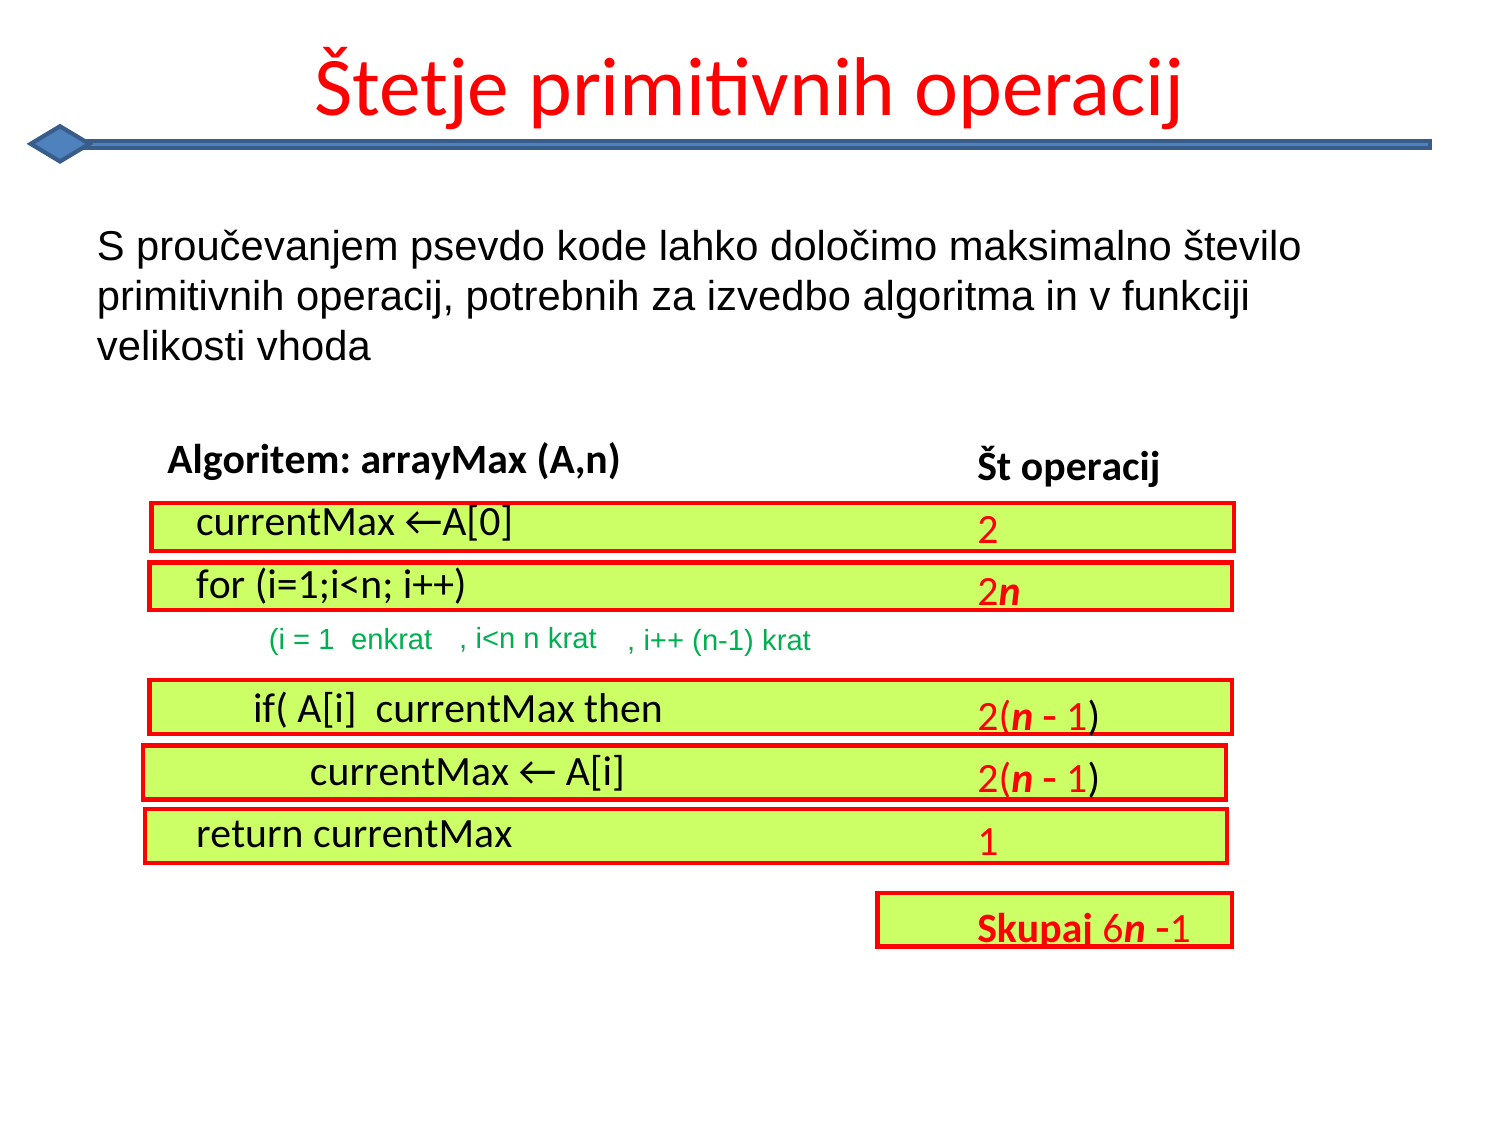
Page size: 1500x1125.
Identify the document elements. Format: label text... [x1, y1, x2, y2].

text_box Algoritem: arrayMax (A,n) currentMax ←A[0] for (i=1;i<n; i++) if( A[i] currentMax then currentMax ← A[i] return currentMax [152, 423, 679, 927]
text_box [877, 892, 962, 947]
text_box [142, 745, 152, 800]
text_box [679, 562, 962, 610]
text_box , i++ (n-1) krat [612, 613, 827, 665]
text_box , i<n n krat [444, 611, 612, 663]
text_box S proučevanjem psevdo kode lahko določimo maksimalno število primitivnih operacij, potrebnih za izvedbo algoritma in v funkciji velikosti vhoda [82, 210, 1419, 377]
text_box [144, 809, 152, 863]
text_box Št operacij 2 2n 2(n  1) 2(n  1) 1 Skupaj 6n 1 [962, 431, 1373, 959]
title Štetje primitivnih operacij [75, 23, 1426, 141]
text_box [679, 680, 962, 735]
text_box [679, 503, 962, 551]
text_box (i = 1 enkrat [253, 612, 448, 664]
text_box [679, 745, 962, 800]
text_box [679, 809, 962, 863]
